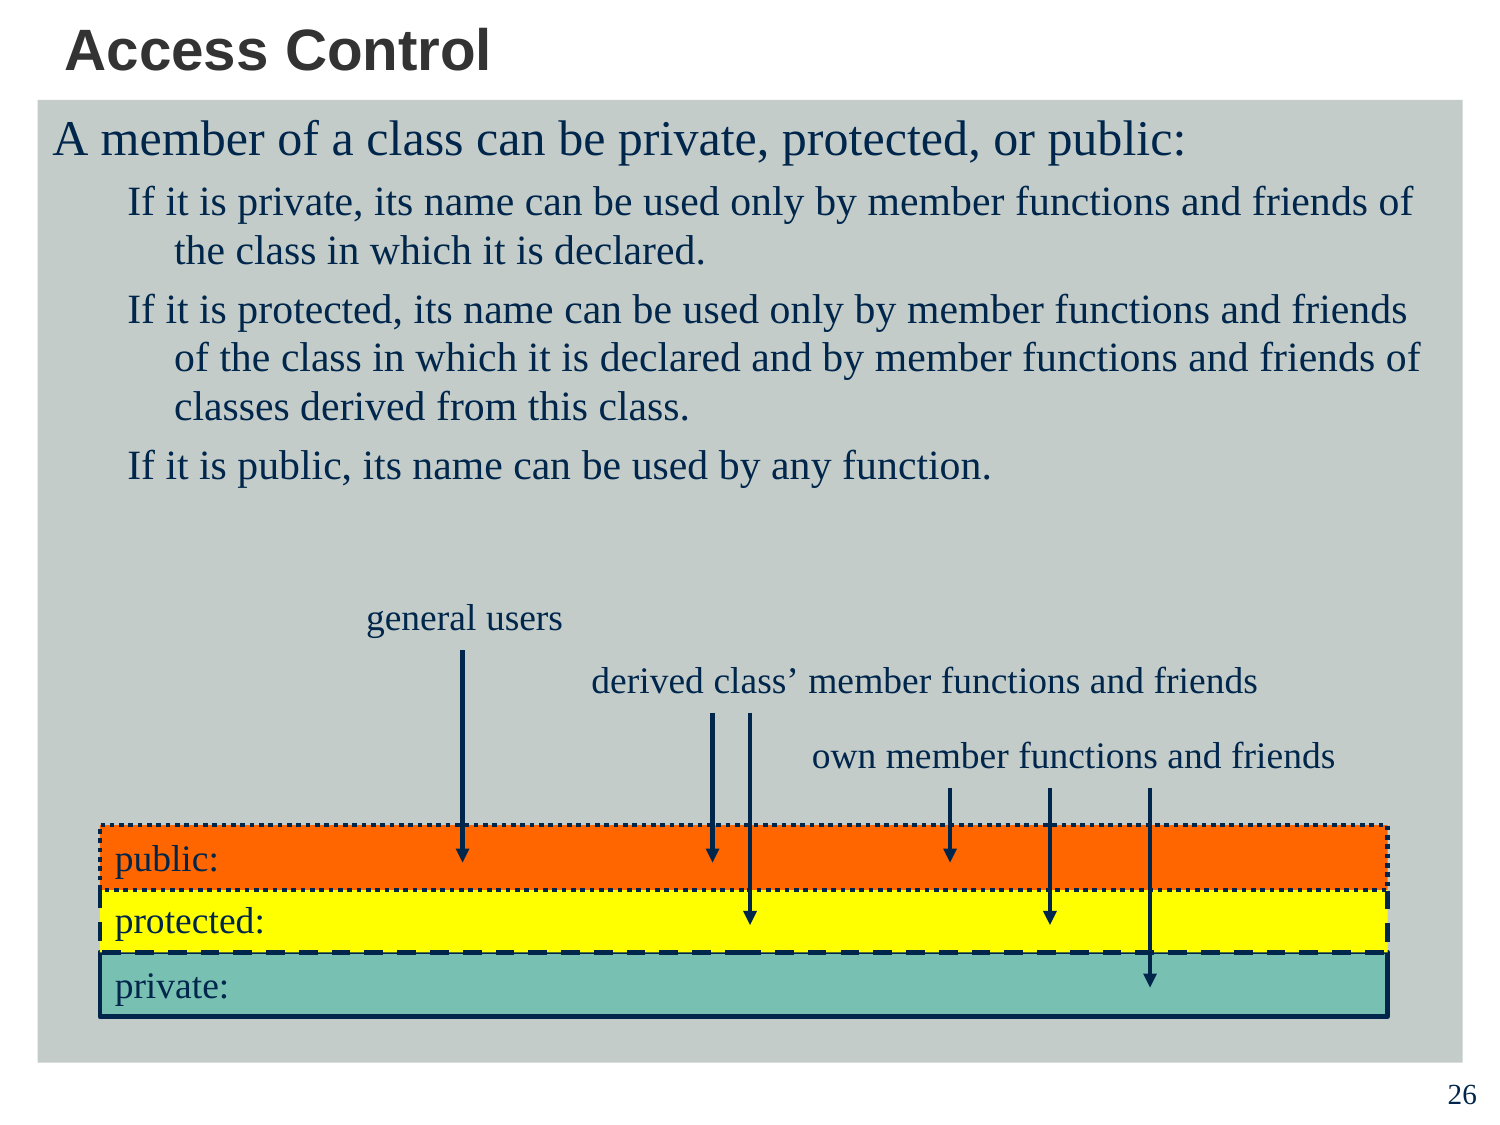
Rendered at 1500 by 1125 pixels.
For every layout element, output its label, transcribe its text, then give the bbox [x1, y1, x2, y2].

text_box general users [284, 587, 645, 648]
text_box public: [99, 825, 748, 890]
text_box public: [1152, 825, 1388, 890]
title Access Control [50, 0, 1450, 91]
text_box own member functions and friends [875, 725, 1273, 786]
text_box private: [99, 953, 1388, 1017]
text_box derived class’ member functions and friends [537, 650, 1313, 711]
text_box protected: [1152, 890, 1388, 953]
text_box public: [1052, 825, 1148, 890]
text_box public: [752, 825, 1048, 890]
list A member of a class can be private, protected, or public: If it is private, its name can be used only by member functions and friends of the class in which it is declared. If it is protected, its name can be used only by member functions and friends of the class in which it is declared and by member functions and friends of classes derived from this class. If it is public, its name can be used by any function. [37, 99, 1463, 1063]
text_box protected: [99, 890, 1148, 953]
